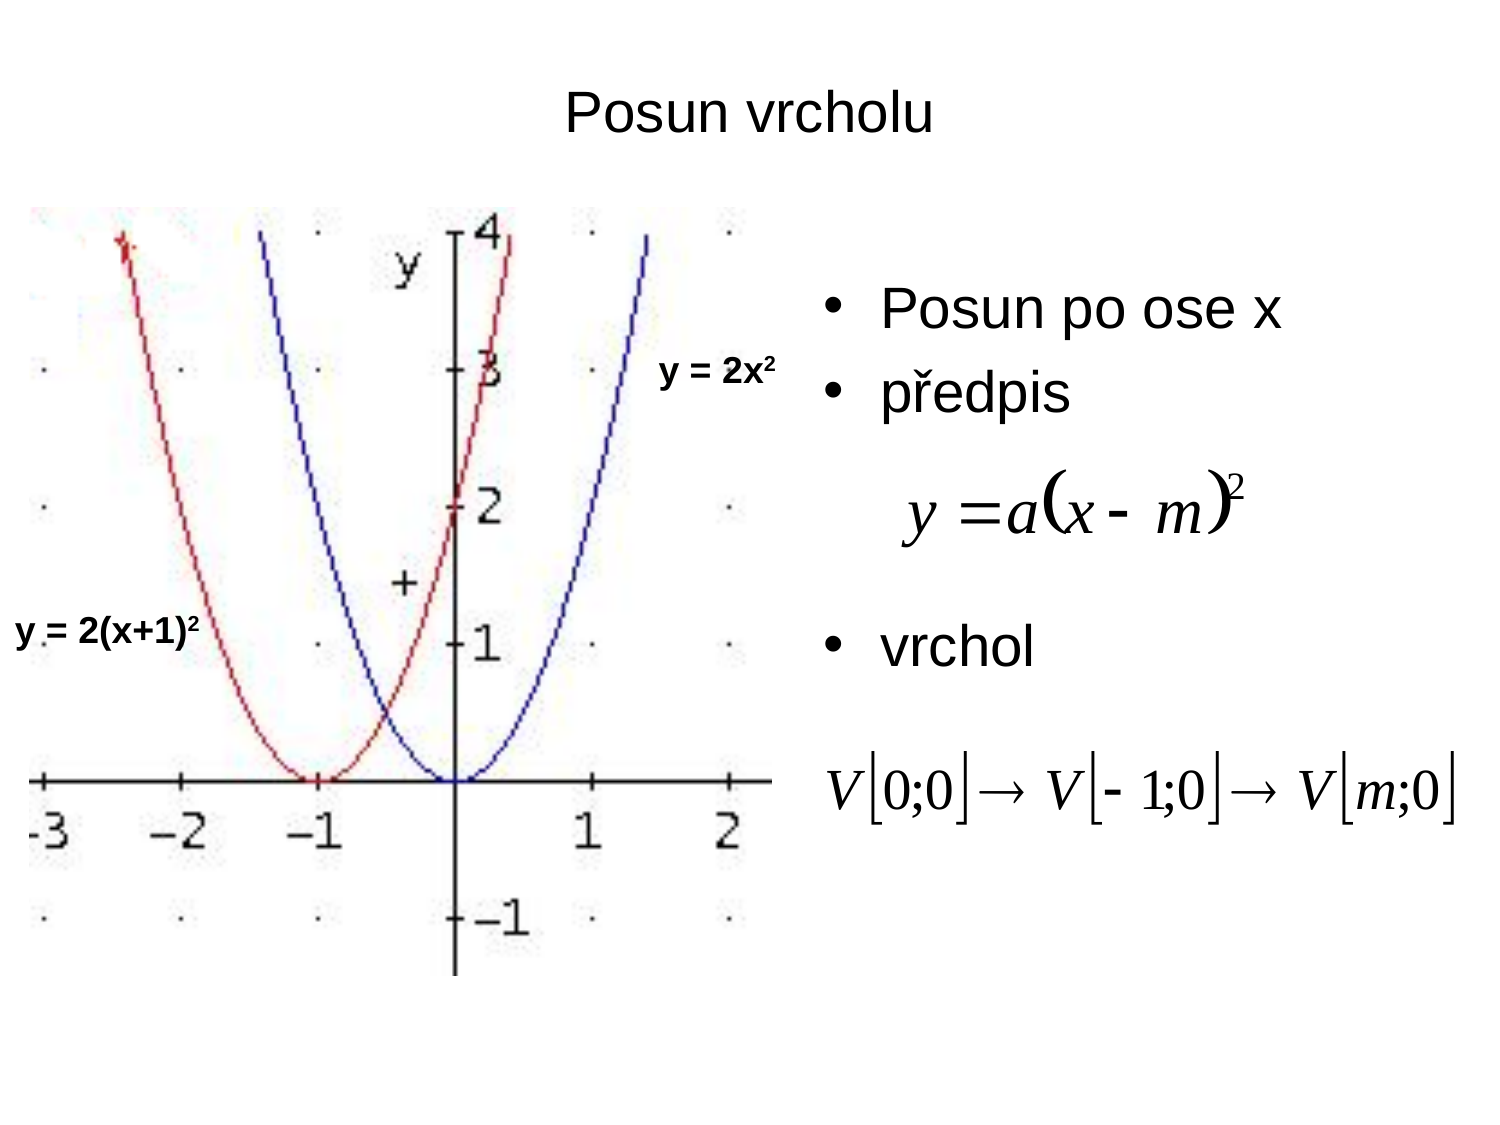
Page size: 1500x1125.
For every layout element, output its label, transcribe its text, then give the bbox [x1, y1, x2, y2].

text_box y = 2(x+1)2 [0, 597, 266, 659]
chart [891, 456, 1258, 562]
text_box y = 2x2 [643, 337, 798, 399]
chart [820, 751, 1465, 834]
list Posun po ose x předpis vrchol [809, 262, 1425, 1006]
text_box [29, 208, 772, 1006]
title Posun vrcholu [75, 45, 1426, 173]
